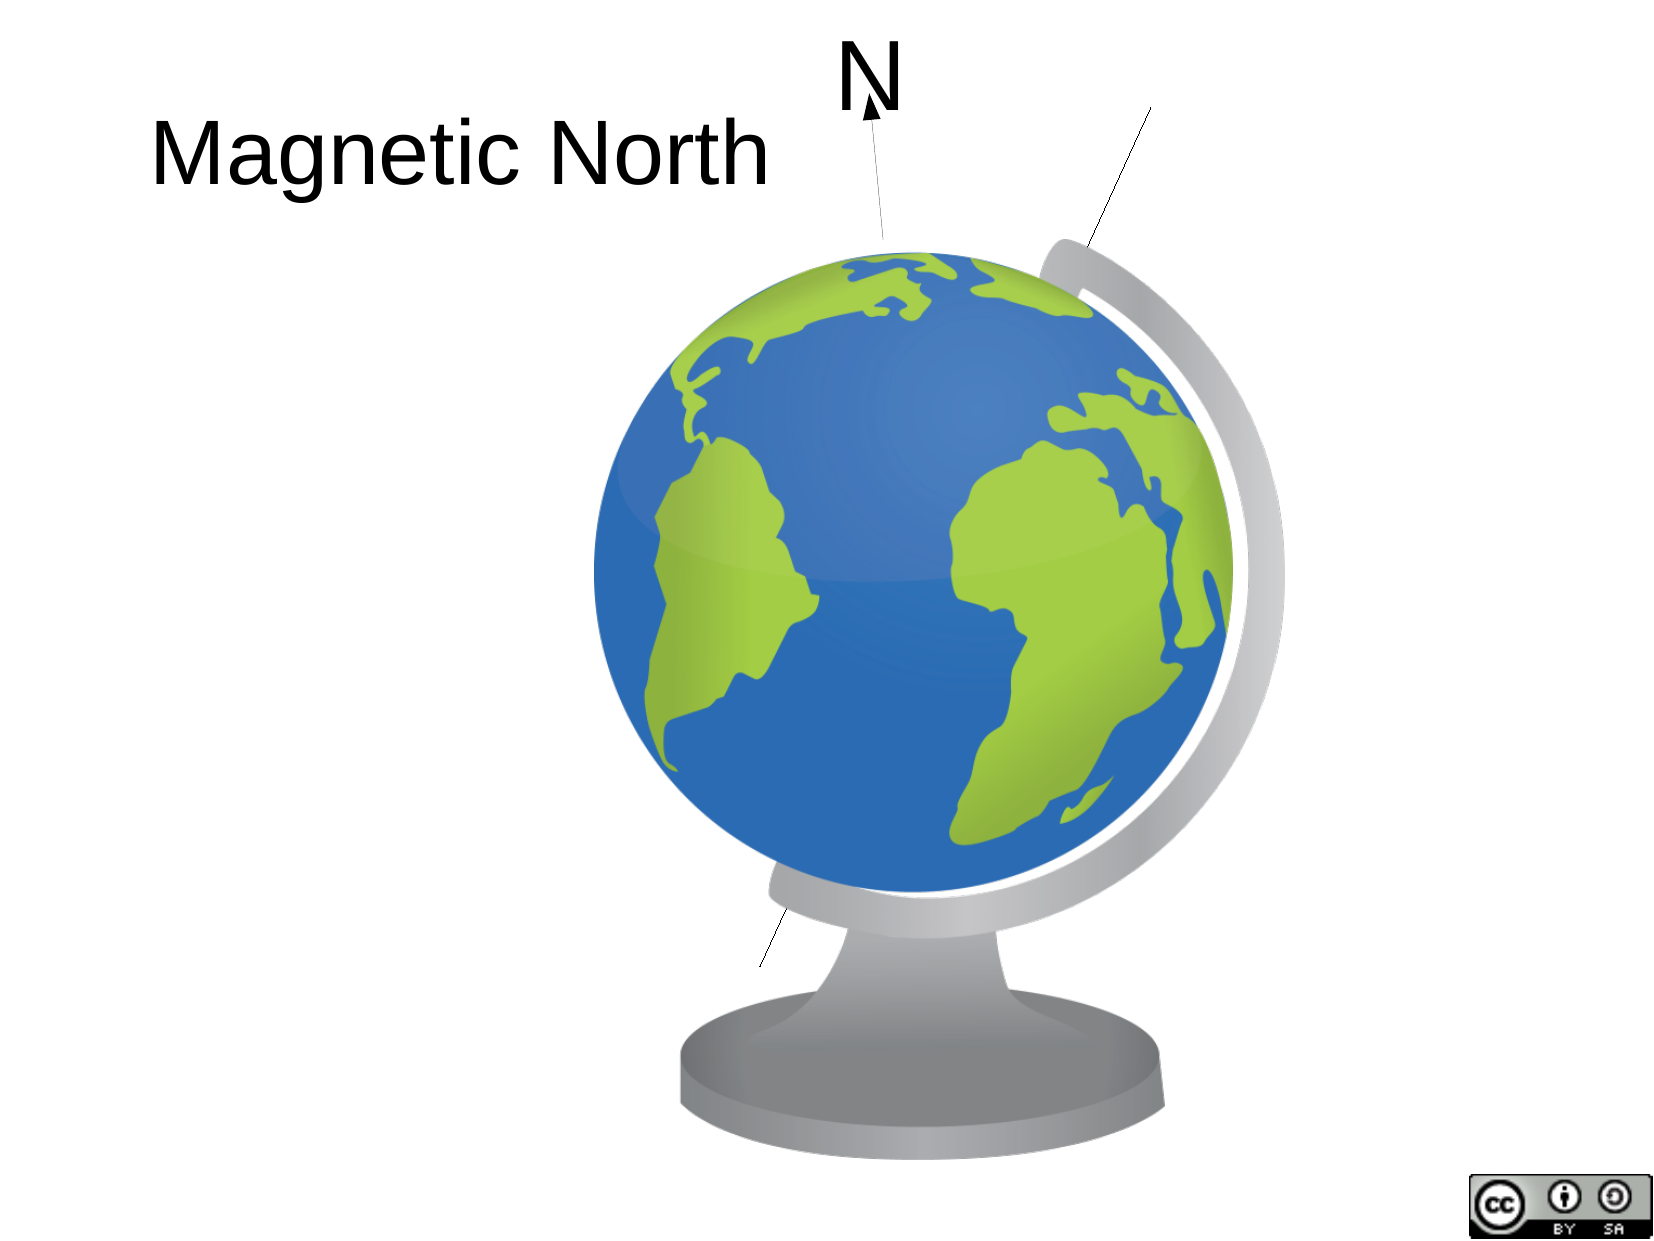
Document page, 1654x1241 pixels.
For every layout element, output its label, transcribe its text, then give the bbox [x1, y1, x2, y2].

title Magnetic North [82, 49, 840, 257]
picture [594, 239, 1285, 1160]
text_box N [819, 12, 922, 140]
picture [1469, 1174, 1653, 1239]
